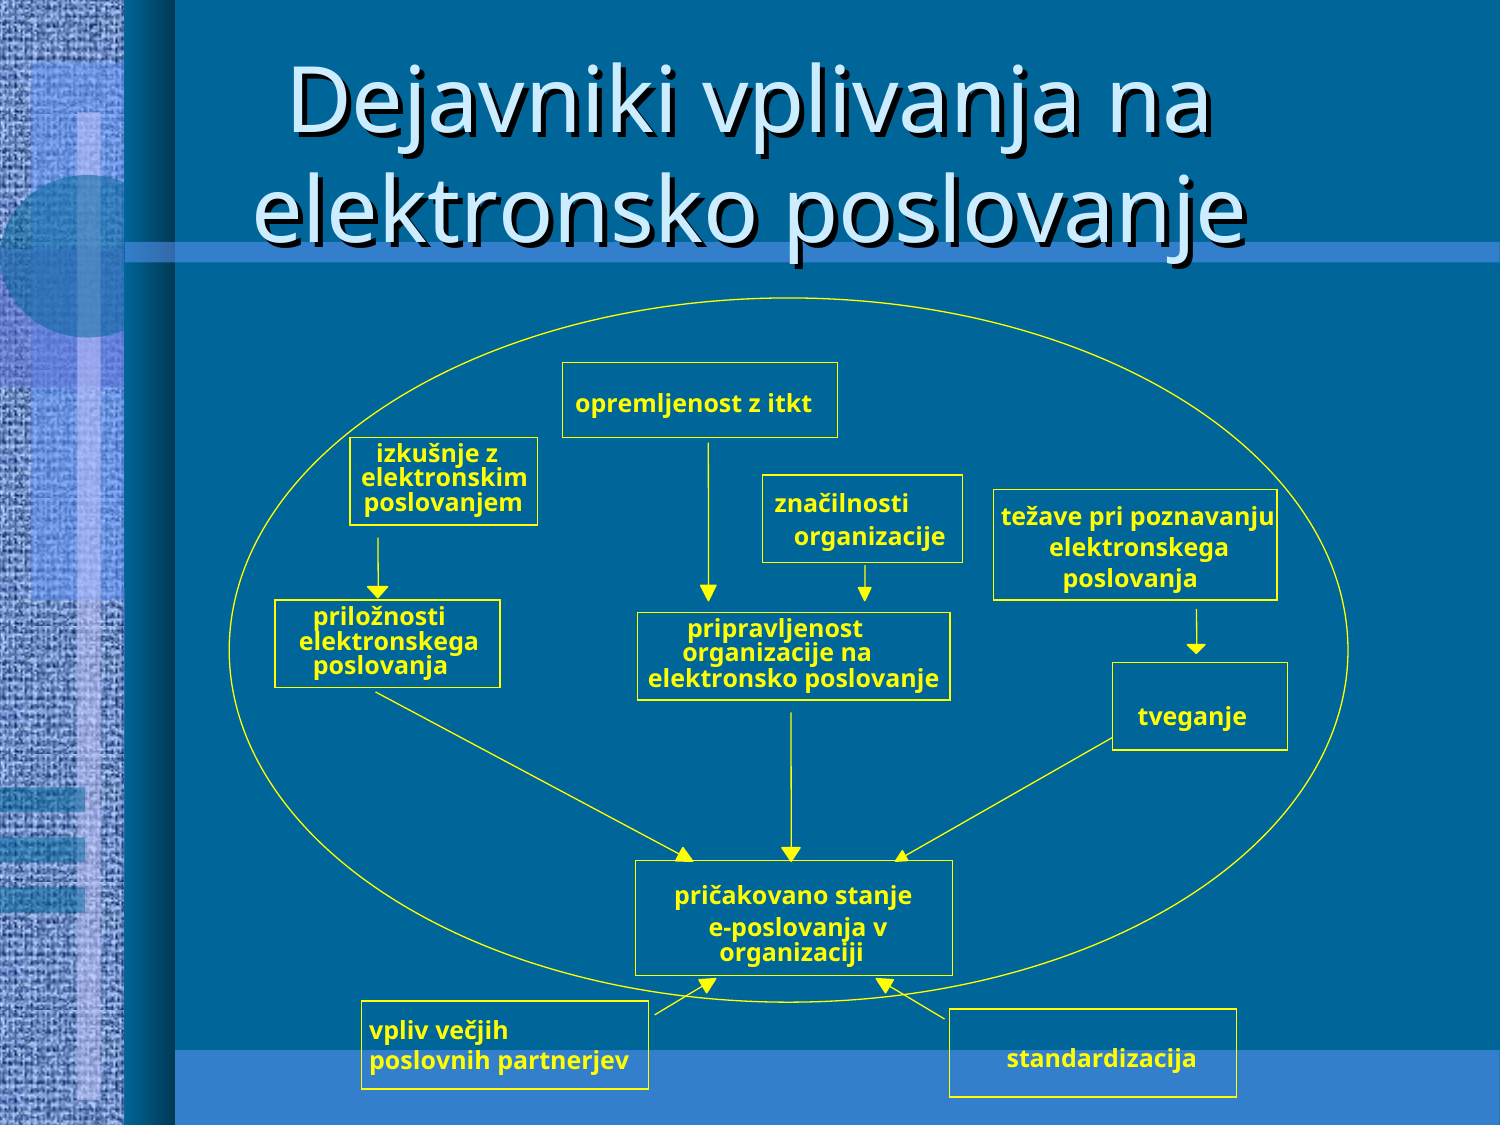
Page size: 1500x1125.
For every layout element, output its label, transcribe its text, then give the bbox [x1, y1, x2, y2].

text_box [896, 850, 908, 860]
text_box poslovanjem [363, 486, 524, 517]
text_box poslovanja [312, 649, 449, 680]
text_box značilnosti [774, 487, 910, 518]
text_box [367, 586, 388, 598]
text_box organizaciji [719, 935, 865, 966]
picture [0, 388, 124, 1125]
text_box težave pri poznavanju [1000, 500, 1276, 531]
text_box e-poslovanja v [708, 911, 888, 942]
text_box [676, 847, 692, 860]
text_box pripravljenost [687, 613, 864, 636]
text_box [858, 587, 871, 601]
text_box opremljenost z itkt [575, 387, 813, 418]
text_box elektronskim [361, 461, 529, 492]
text_box [876, 978, 894, 993]
text_box [700, 585, 716, 601]
text_box elektronsko poslovanje [648, 662, 941, 693]
text_box [698, 978, 716, 993]
text_box tveganje [1137, 699, 1248, 730]
text_box elektronskega [1049, 531, 1230, 562]
text_box elektronskega [298, 624, 480, 655]
text_box priložnosti [312, 601, 453, 624]
text_box izkušnje z [376, 438, 499, 461]
text_box vpliv večjih poslovnih partnerjev [369, 1014, 630, 1075]
text_box standardizacija [1006, 1042, 1198, 1073]
text_box [1187, 644, 1205, 654]
title Dejavniki vplivanja na elektronsko poslovanje [112, 33, 1388, 269]
picture [0, 0, 123, 249]
text_box organizacije [793, 520, 947, 551]
text_box poslovanja [1062, 562, 1199, 593]
text_box pričakovano stanje [674, 879, 913, 910]
text_box [782, 847, 801, 860]
text_box organizacije na [682, 636, 873, 662]
